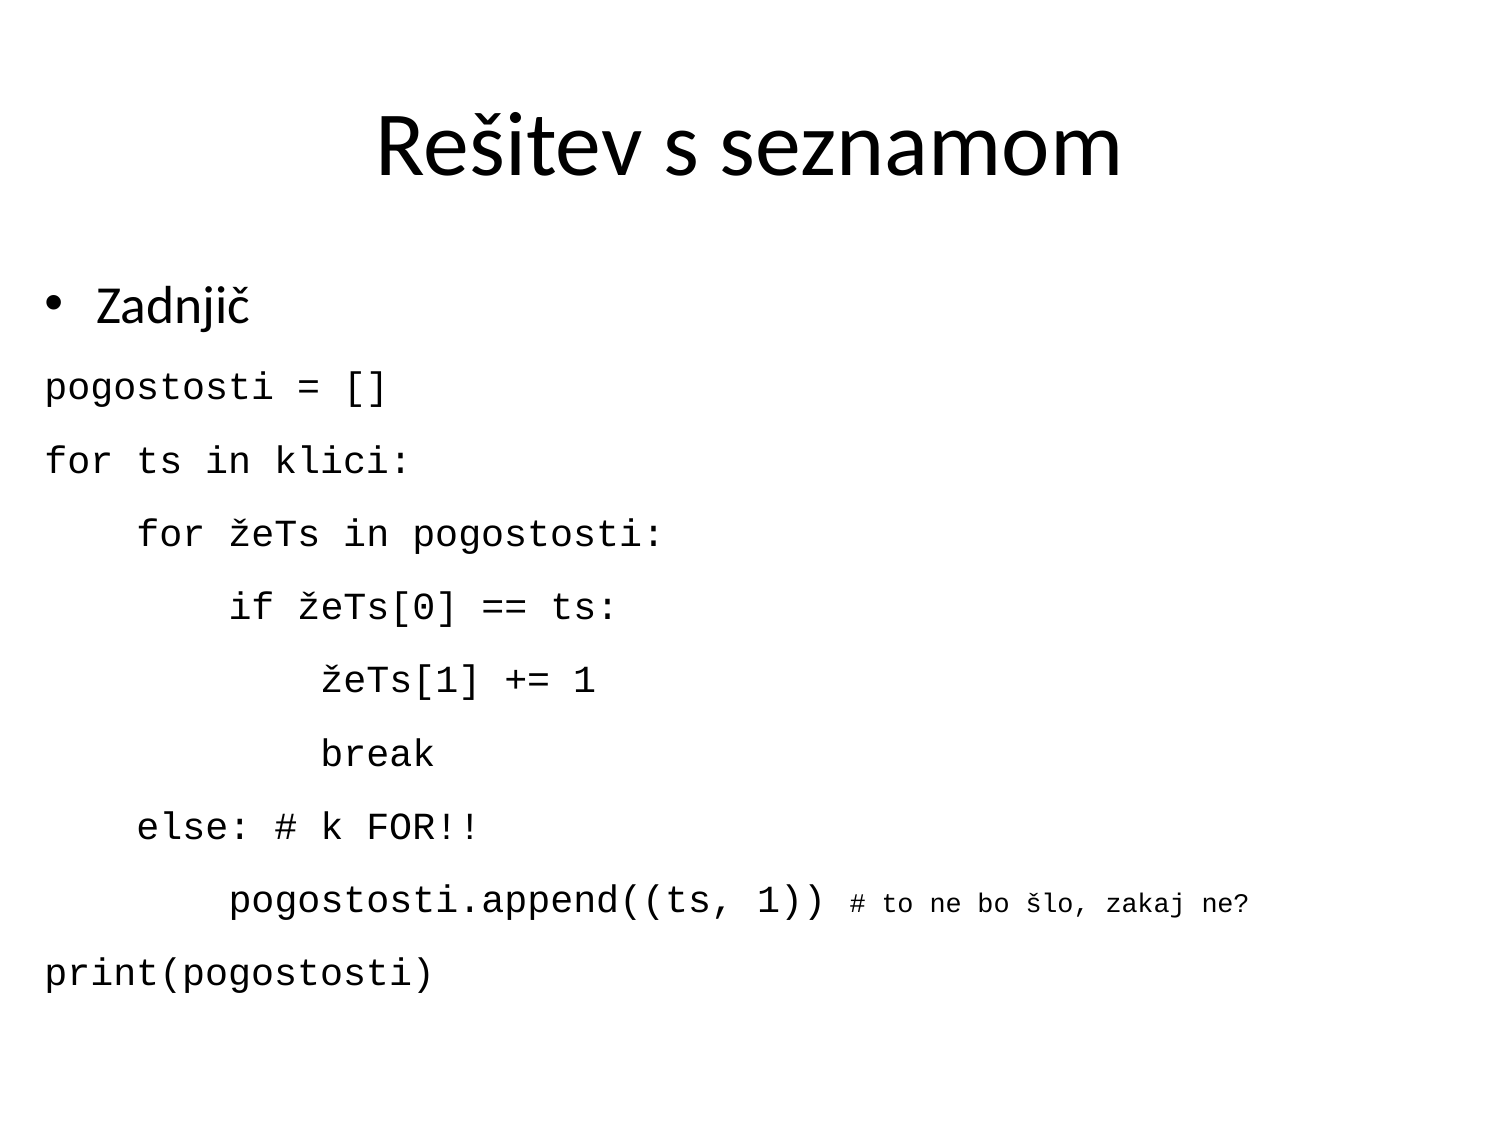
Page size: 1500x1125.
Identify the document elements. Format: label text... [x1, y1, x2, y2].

list Zadnjič pogostosti = [] for ts in klici: for žeTs in pogostosti: if žeTs[0] == ts: žeTs[1] += 1 break else: # k FOR!! pogostosti.append((ts, 1)) # to ne bo šlo, zakaj ne? print(pogostosti) [29, 262, 1425, 1005]
title Rešitev s seznamom [75, 45, 1425, 233]
